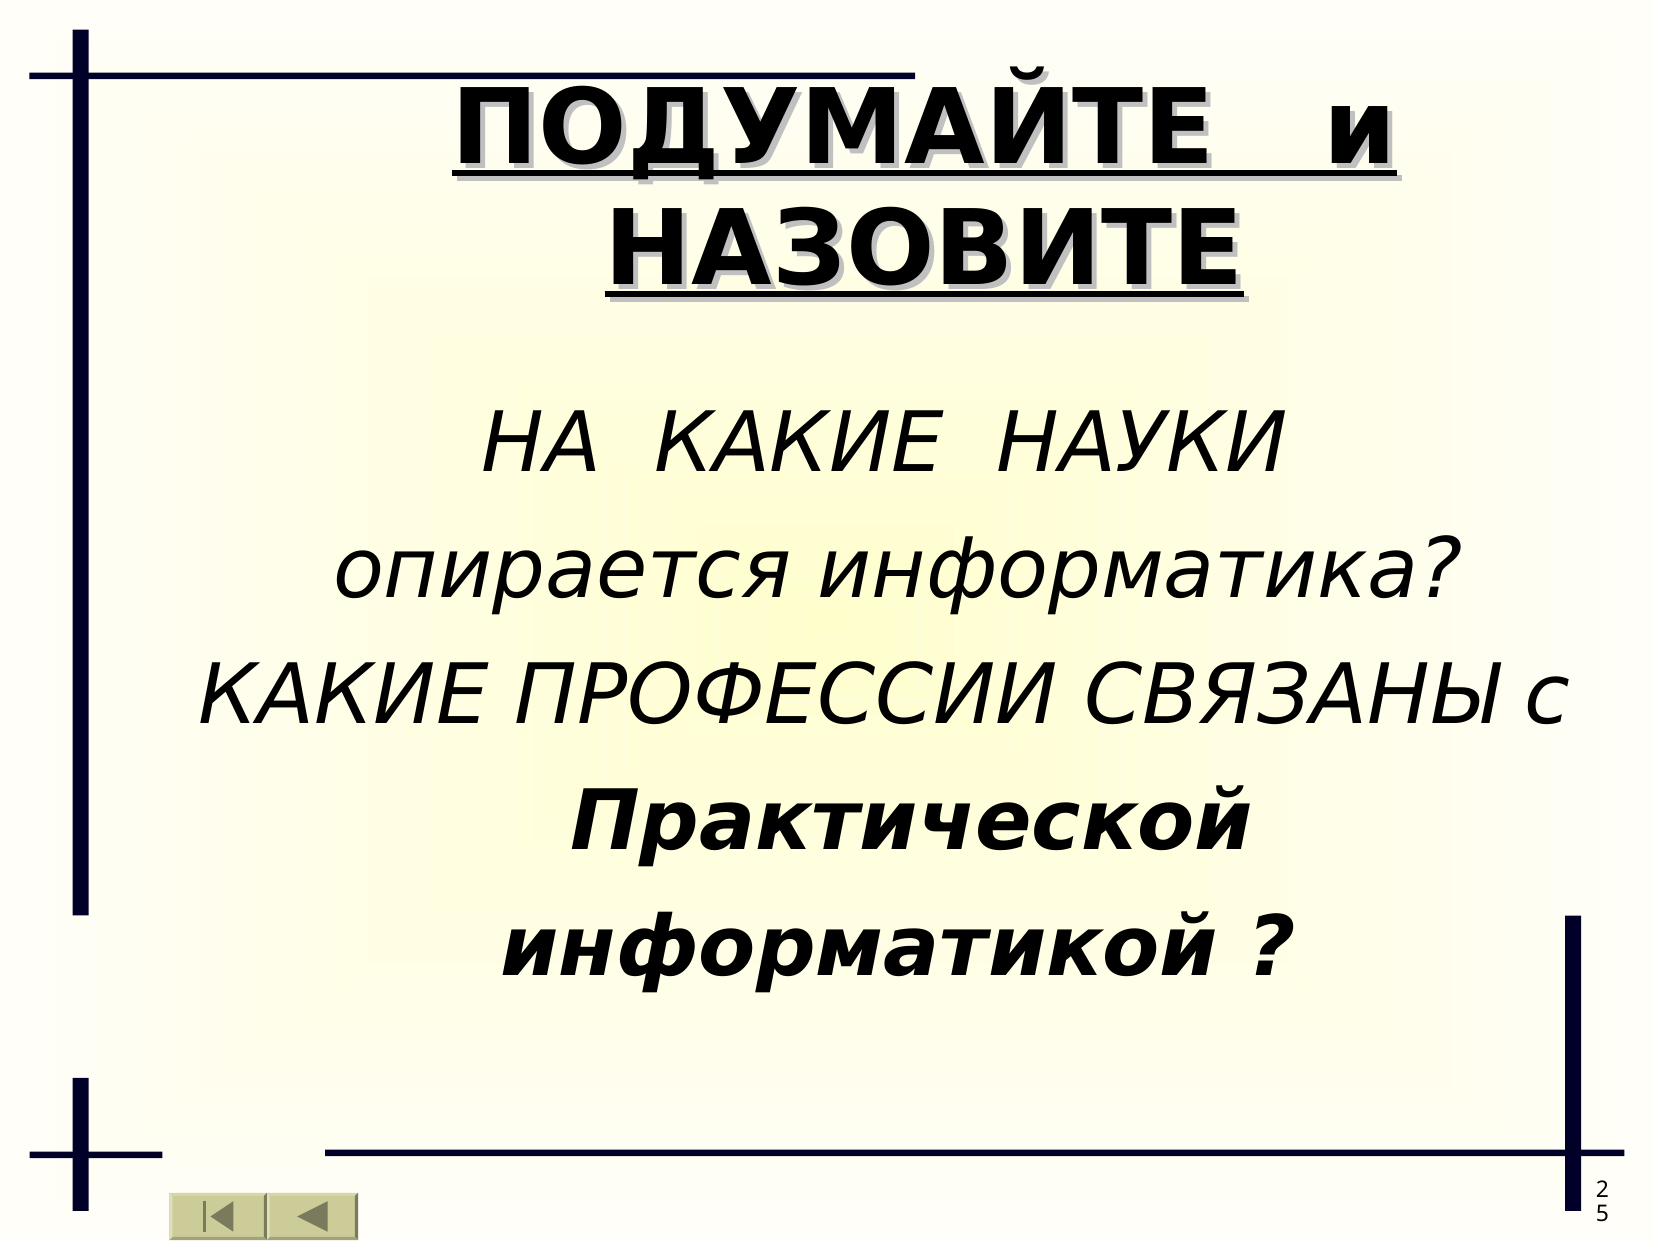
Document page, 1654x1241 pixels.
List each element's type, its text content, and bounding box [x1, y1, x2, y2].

text_box НА КАКИЕ НАУКИ опирается информатика? КАКИЕ ПРОФЕССИИ СВЯЗАНЫ с Практической информатикой ? [175, 357, 1622, 1004]
text_box [170, 1192, 359, 1241]
text_box ПОДУМАЙТЕ и НАЗОВИТЕ [195, 58, 1654, 317]
